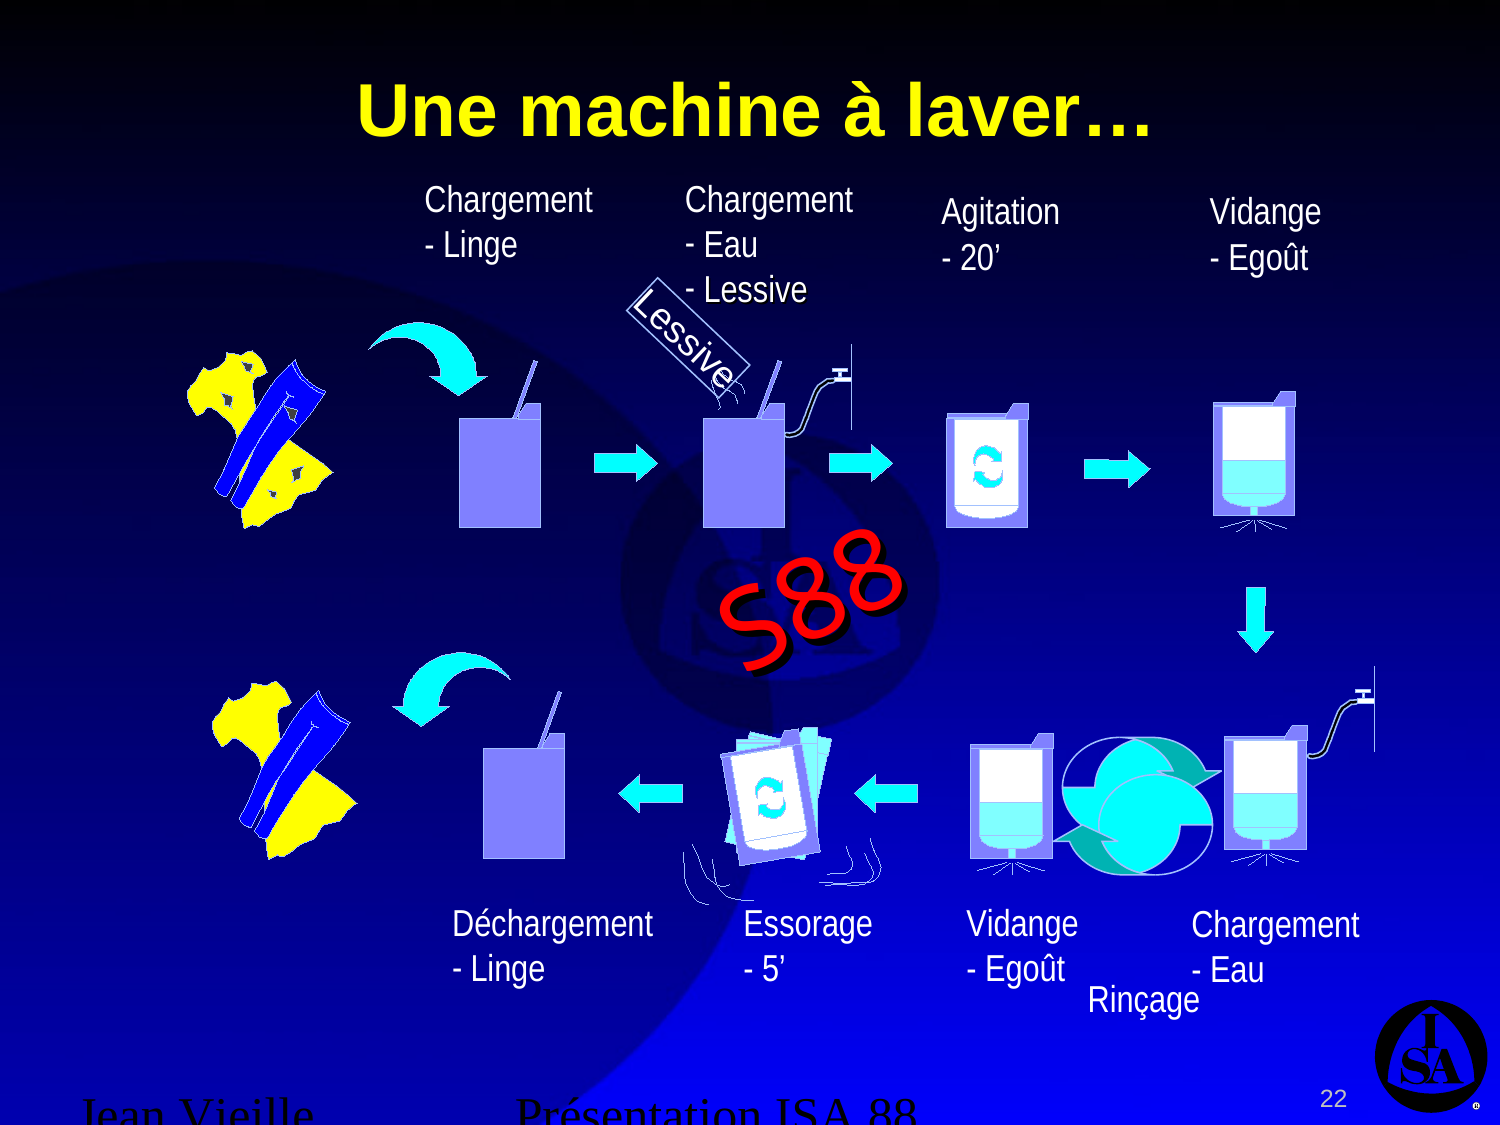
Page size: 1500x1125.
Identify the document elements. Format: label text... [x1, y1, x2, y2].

text_box [618, 774, 683, 813]
text_box [483, 802, 565, 859]
picture [745, 1111, 754, 1125]
text_box Chargement - Linge [424, 174, 593, 265]
picture [718, 1110, 731, 1125]
picture [873, 1116, 886, 1125]
text_box [1224, 689, 1374, 850]
text_box Vidange - Egoût [1209, 187, 1322, 278]
picture [830, 1103, 841, 1118]
picture [874, 1101, 885, 1114]
title Une machine à laver… [75, 12, 1438, 201]
text_box [392, 652, 509, 722]
picture [668, 1120, 677, 1125]
text_box Essorage - 5’ [743, 899, 874, 990]
text_box [459, 360, 541, 528]
text_box Déchargement Linge [452, 899, 654, 990]
text_box [594, 444, 658, 482]
picture [898, 1116, 911, 1125]
list S88 [224, 262, 1402, 940]
picture [524, 1101, 535, 1117]
text_box [946, 403, 1029, 458]
text_box Chargement - Eau [1191, 899, 1360, 991]
text_box Vidange - Egoût [966, 899, 1079, 990]
text_box Chargement Eau Lessive [684, 174, 854, 310]
text_box [829, 444, 893, 482]
text_box [187, 350, 334, 529]
picture [565, 1110, 575, 1118]
text_box [212, 681, 351, 806]
picture [631, 1111, 640, 1125]
picture [828, 1121, 843, 1125]
text_box Rinçage [1087, 974, 1201, 1021]
picture [298, 1110, 308, 1118]
text_box [368, 322, 488, 396]
text_box Lessive [626, 277, 750, 398]
picture [607, 1110, 617, 1118]
picture [234, 1110, 244, 1118]
text_box [854, 774, 918, 813]
picture [124, 1120, 133, 1125]
picture [102, 1110, 112, 1118]
text_box Agitation - 20’ [941, 187, 1061, 278]
text_box [703, 360, 851, 528]
text_box [1213, 439, 1295, 516]
picture [0, 0, 1500, 1125]
text_box [1237, 587, 1274, 653]
picture [899, 1101, 910, 1114]
text_box [970, 733, 1222, 875]
picture [148, 1111, 157, 1125]
text_box [720, 727, 832, 866]
